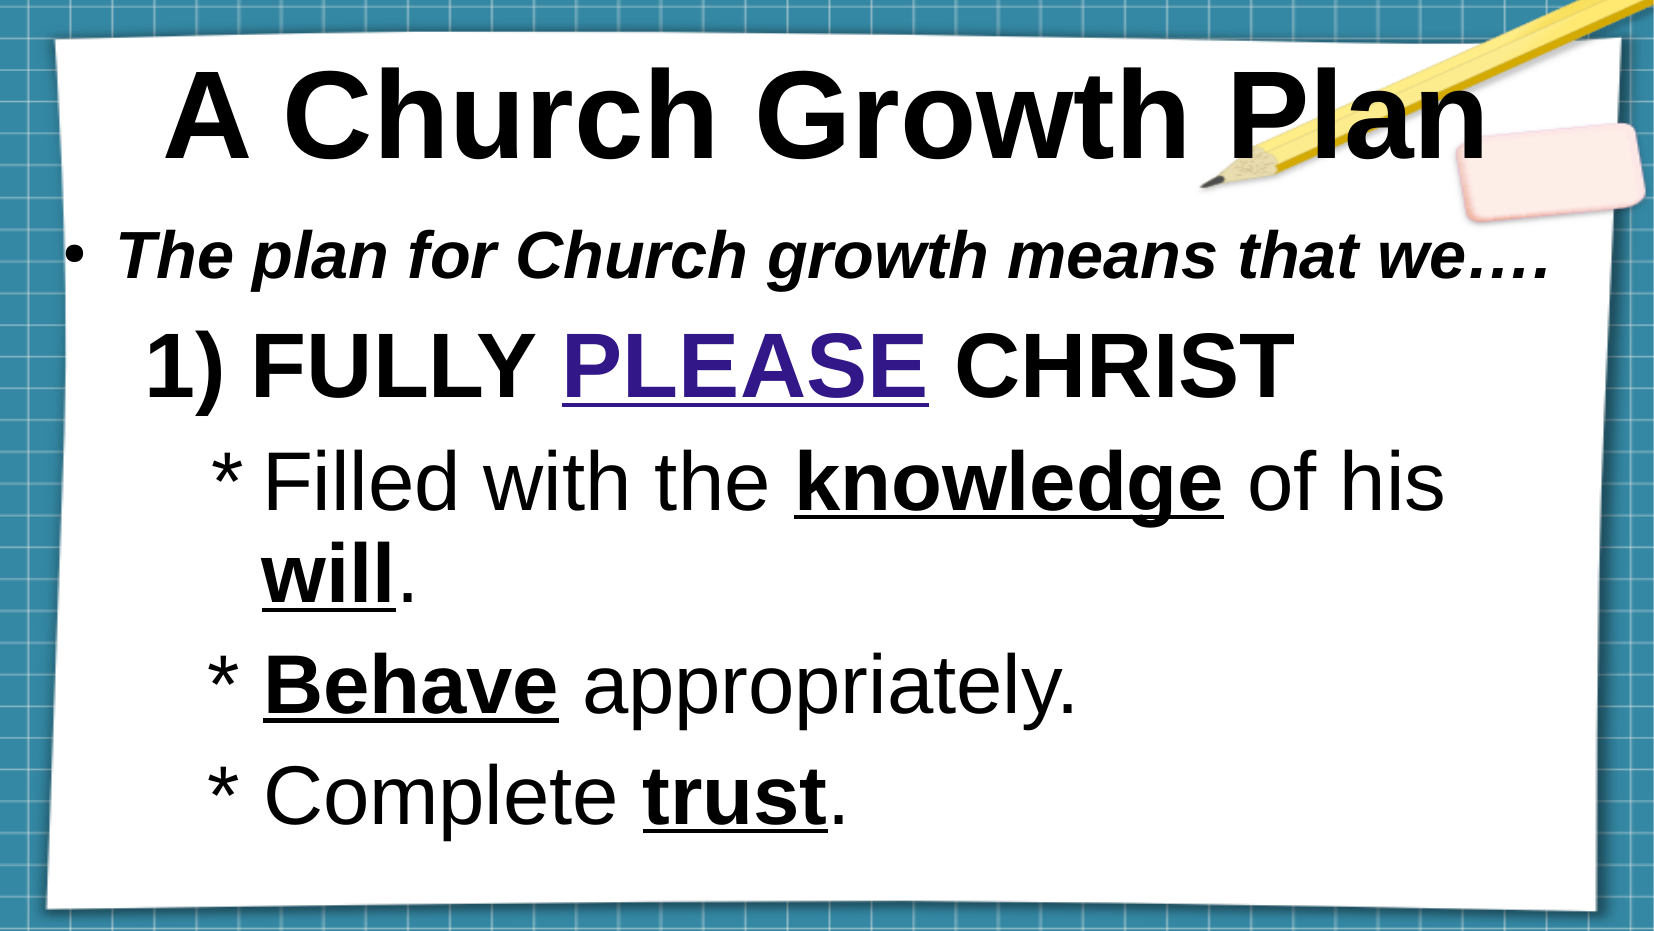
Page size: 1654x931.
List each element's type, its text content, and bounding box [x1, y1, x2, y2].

title A Church Growth Plan [82, 37, 1571, 193]
list The plan for Church growth means that we…. 1) FULLY PLEASE CHRIST * Filled with the knowledge of his will. * Behave appropriately. * Complete trust. [45, 217, 1606, 856]
picture [0, 0, 1654, 931]
